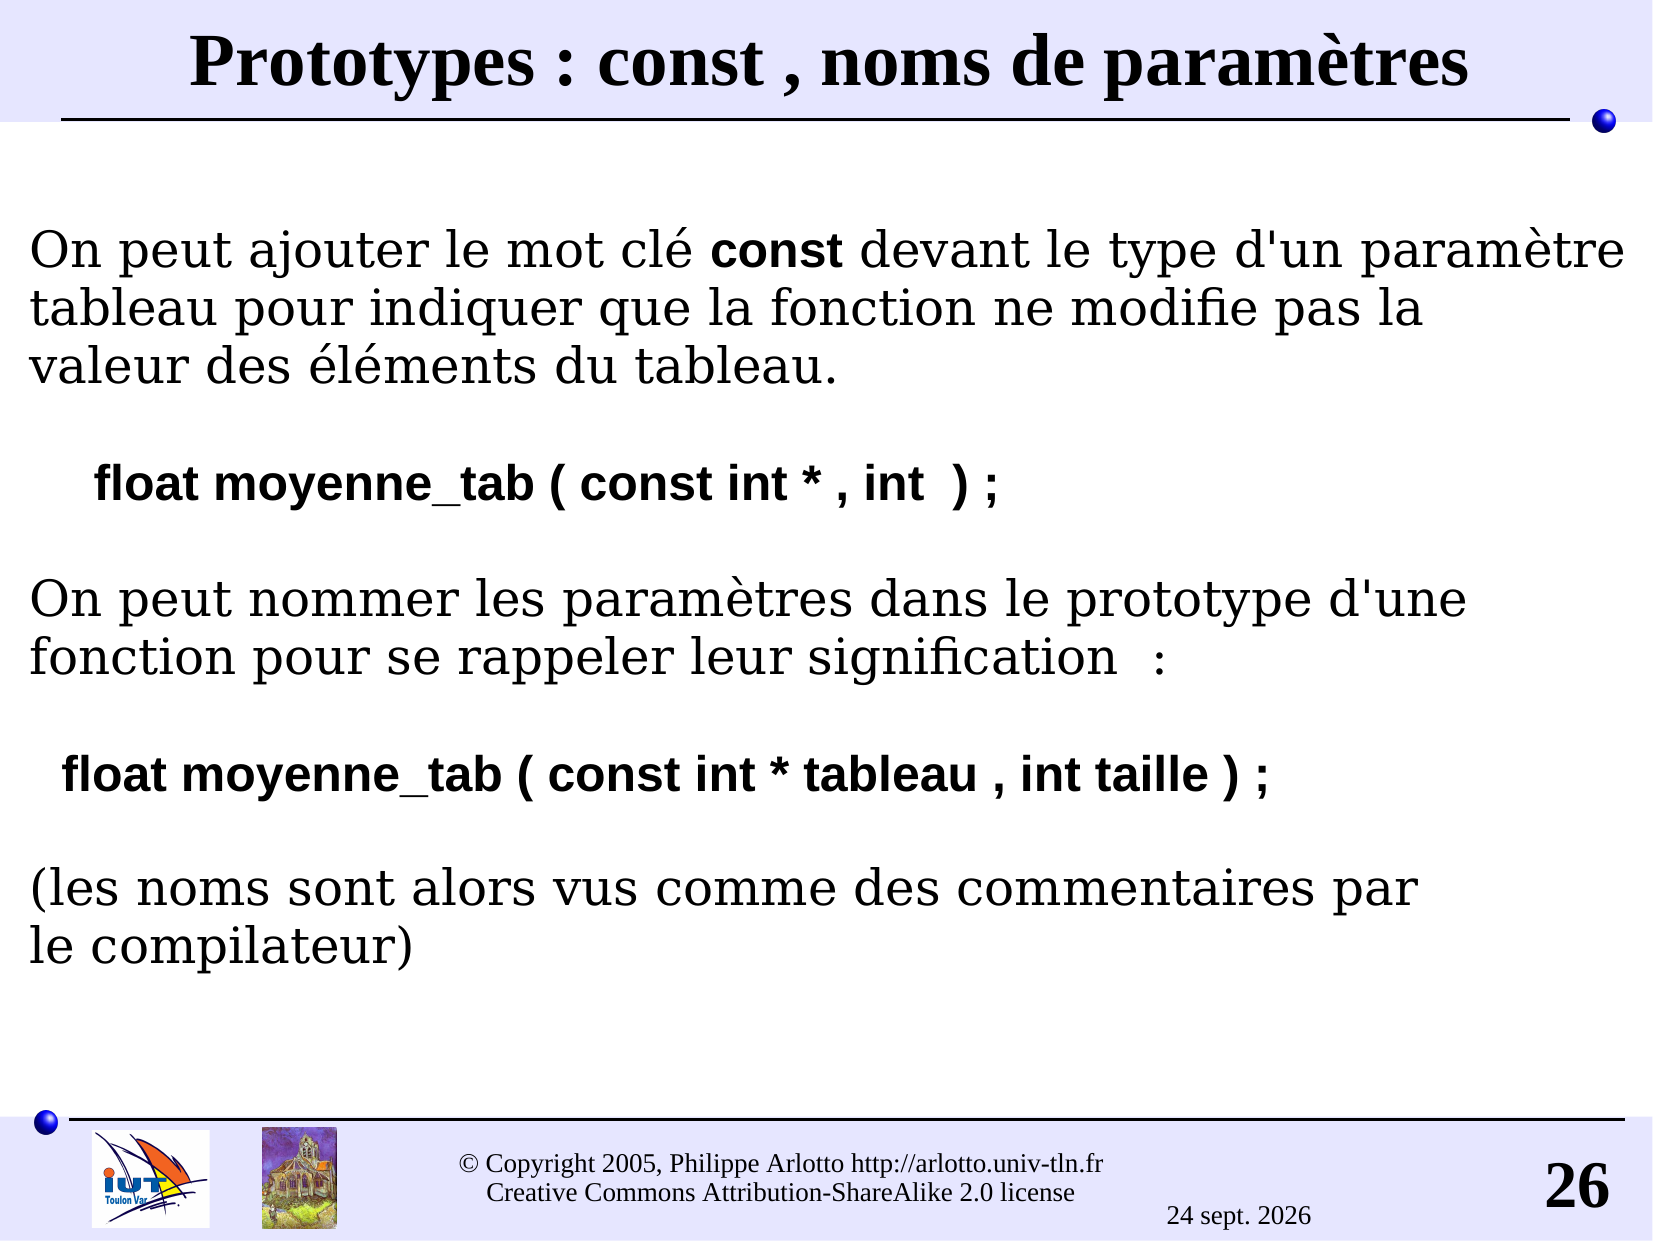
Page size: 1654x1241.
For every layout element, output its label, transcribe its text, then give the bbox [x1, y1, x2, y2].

text_box On peut ajouter le mot clé const devant le type d'un paramètre tableau pour indiquer que la fonction ne modifie pas la valeur des éléments du tableau. float moyenne_tab ( const int * , int ) ; On peut nommer les paramètres dans le prototype d'une fonction pour se rappeler leur signification : float moyenne_tab ( const int * tableau , int taille ) ; (les noms sont alors vus comme des commentaires par le compilateur) [29, 220, 1627, 1038]
picture [262, 1127, 337, 1229]
title Prototypes : const , noms de paramètres [95, 11, 1585, 110]
